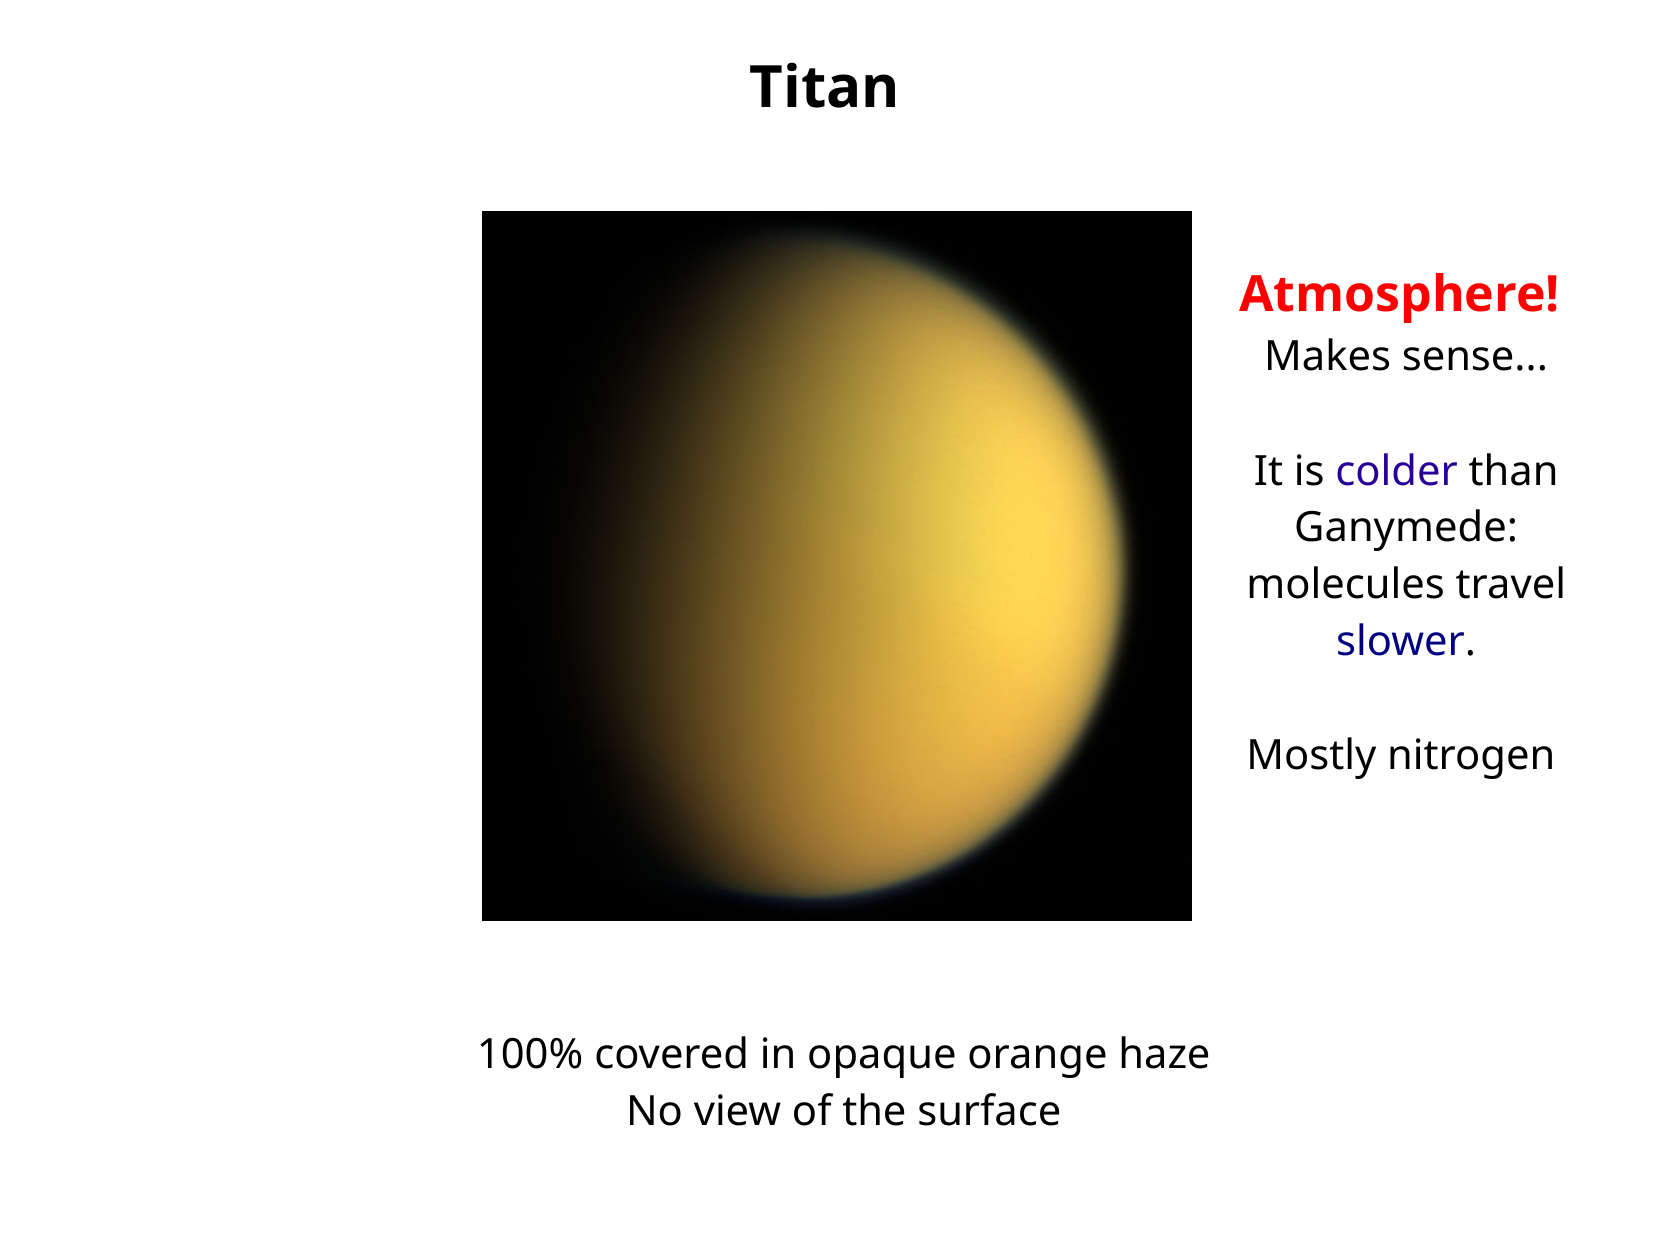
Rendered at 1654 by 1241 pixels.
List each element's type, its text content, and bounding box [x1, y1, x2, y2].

picture [482, 211, 1192, 921]
text_box 100% covered in opaque orange haze No view of the surface [112, 959, 1576, 1149]
text_box Titan [262, 37, 1388, 134]
text_box Atmosphere! Makes sense... It is colder than Ganymede: molecules travel slower. Mostly nitrogen [1200, 250, 1613, 918]
